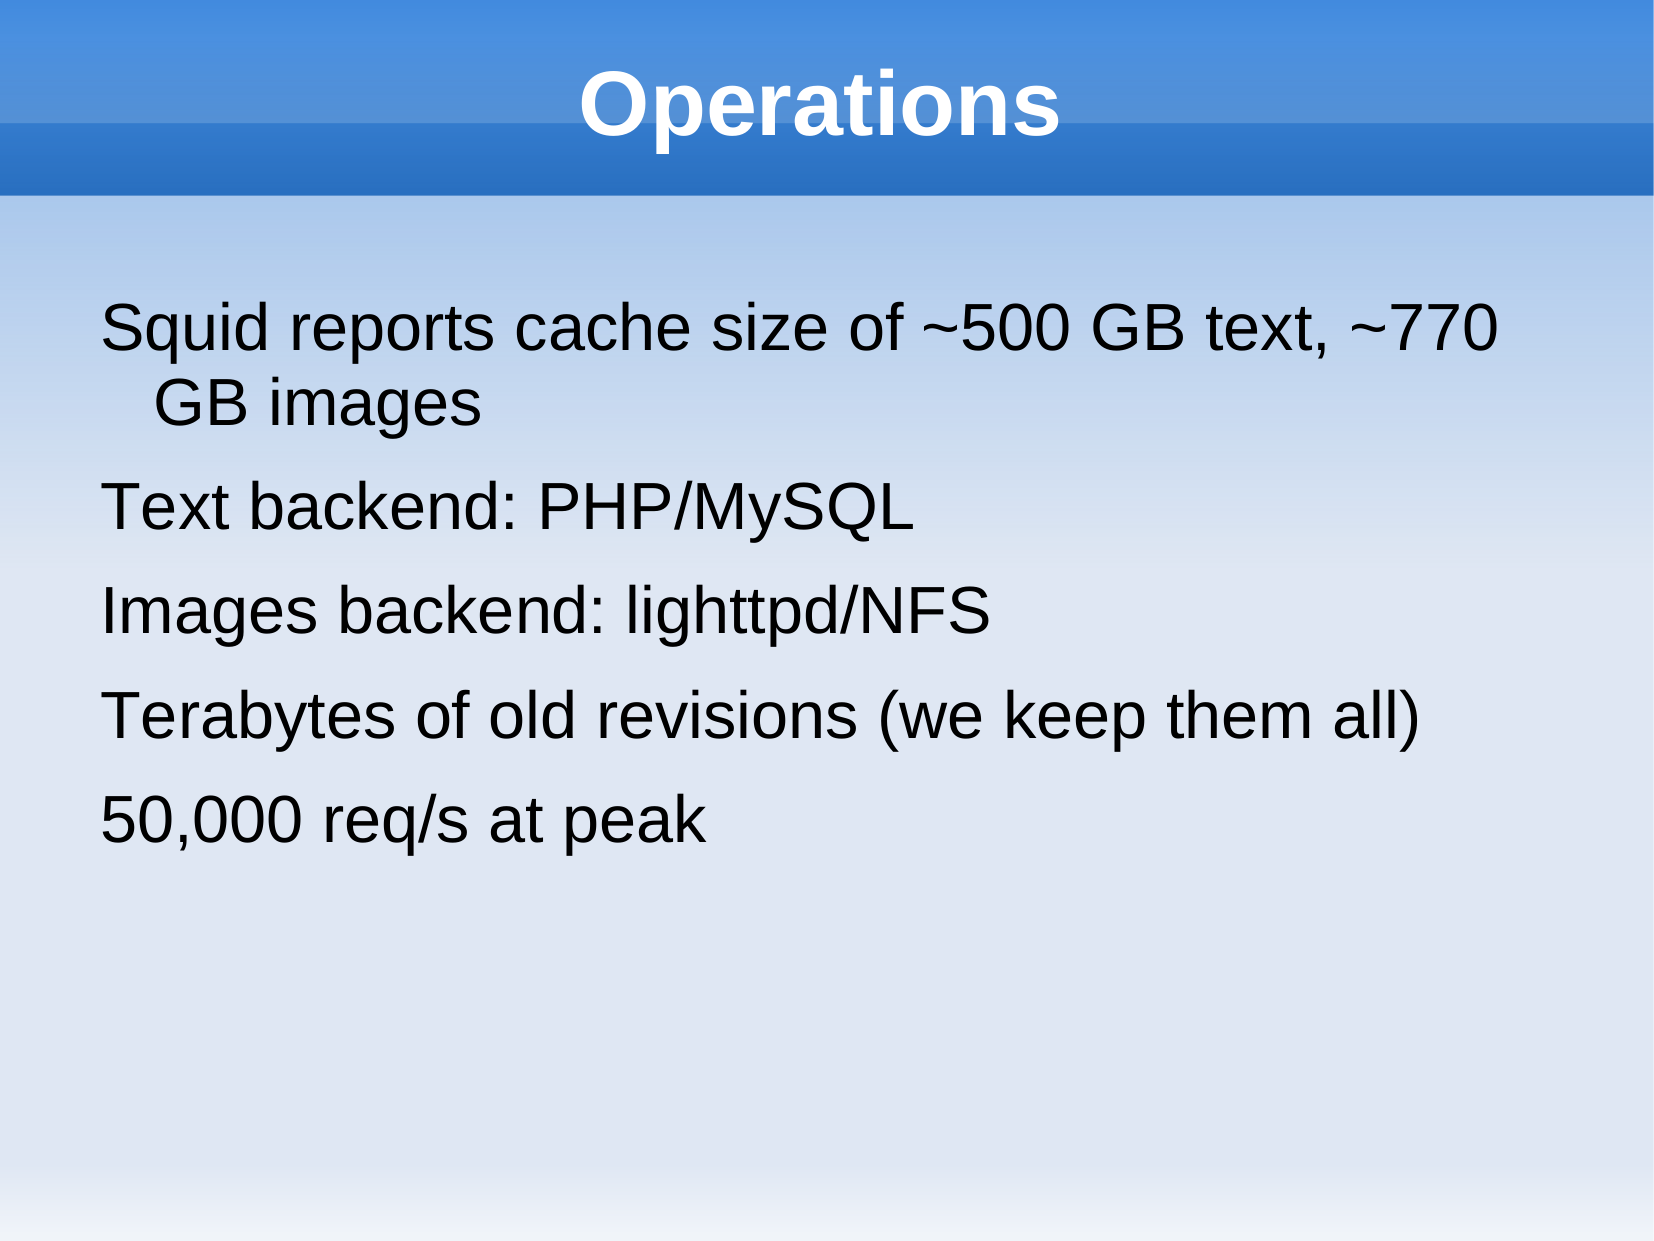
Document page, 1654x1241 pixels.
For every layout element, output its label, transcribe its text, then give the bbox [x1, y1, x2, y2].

list Squid reports cache size of ~500 GB text, ~770 GB images Text backend: PHP/MySQL Images backend: lighttpd/NFS Terabytes of old revisions (we keep them all) 50,000 req/s at peak [82, 290, 1571, 1109]
title Operations [76, 0, 1565, 208]
picture [0, 0, 1654, 1241]
